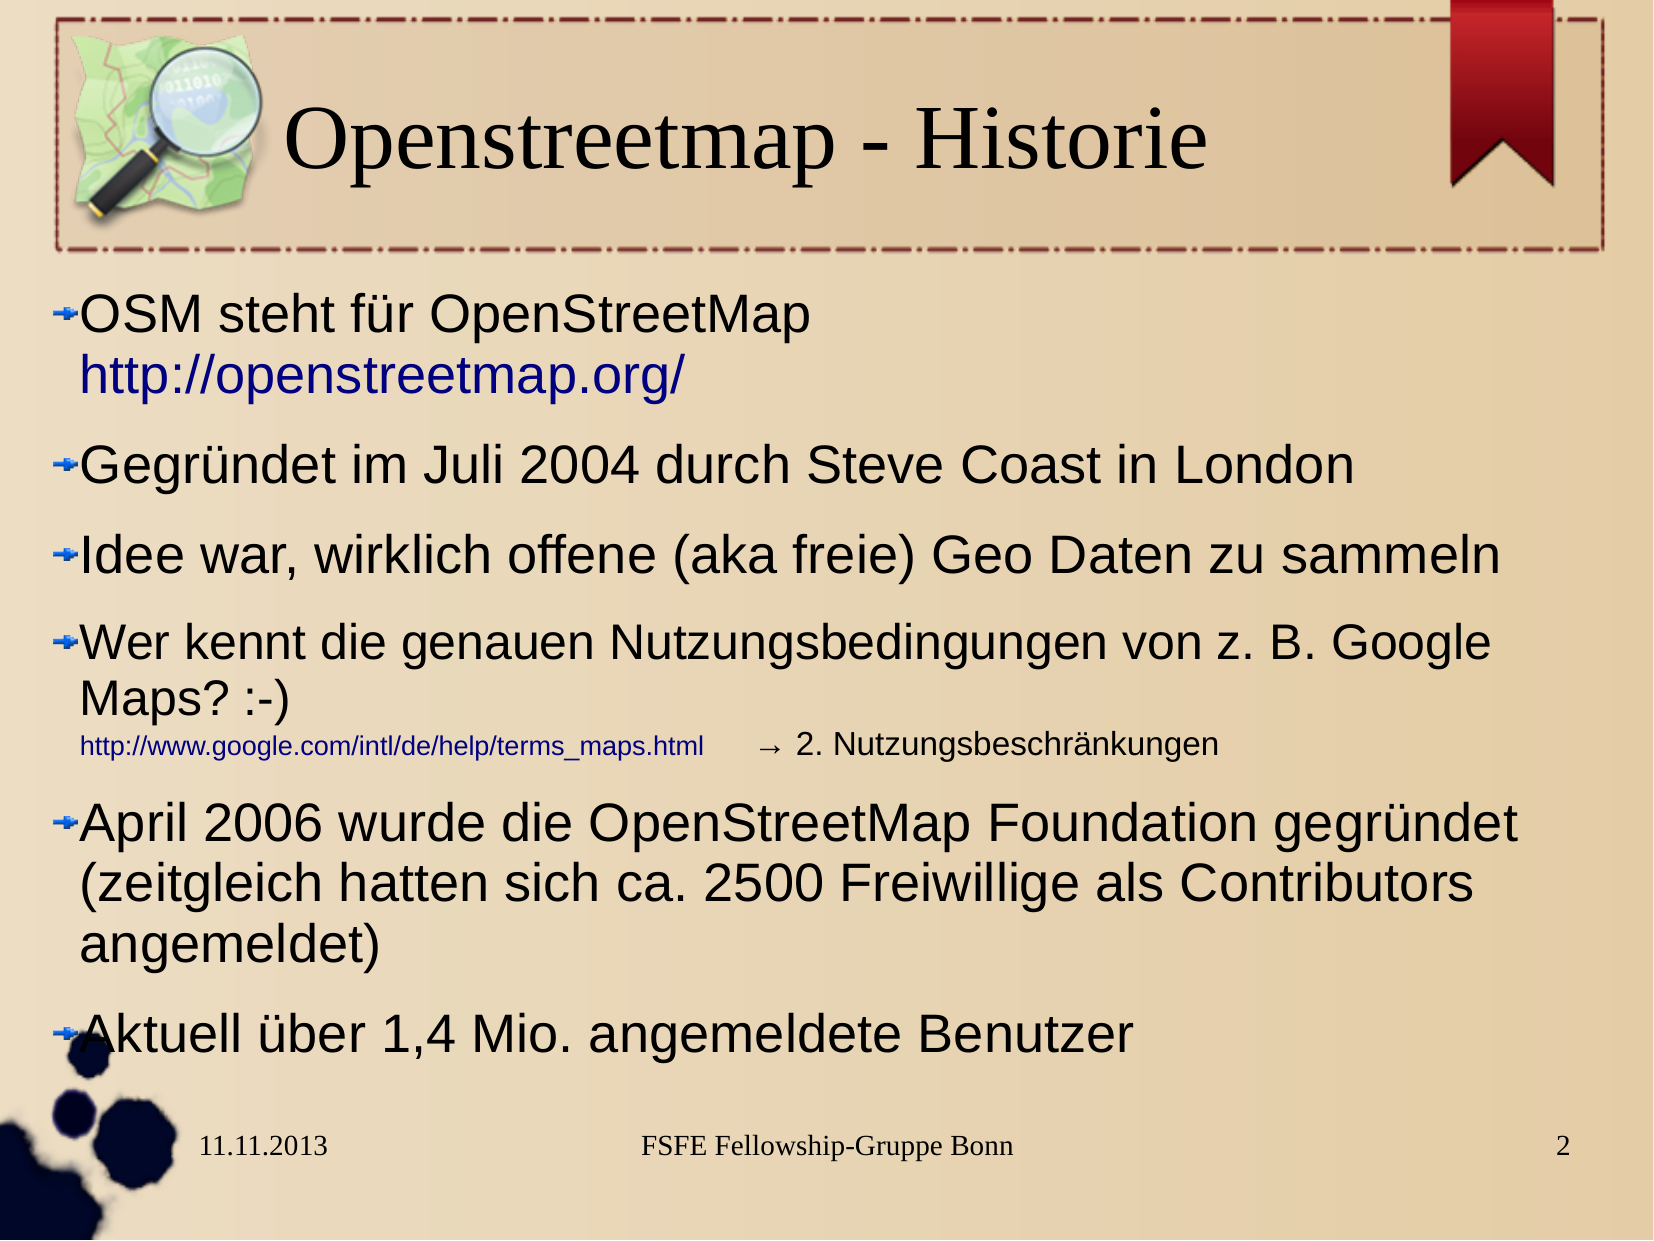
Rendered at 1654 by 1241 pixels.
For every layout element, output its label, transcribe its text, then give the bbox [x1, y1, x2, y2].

subtitle OSM steht für OpenStreetMap http://openstreetmap.org/ Gegründet im Juli 2004 durch Steve Coast in London Idee war, wirklich offene (aka freie) Geo Daten zu sammeln Wer kennt die genauen Nutzungsbedingungen von z. B. Google Maps? :-) http://www.google.com/intl/de/help/terms_maps.html → 2. Nutzungsbeschränkungen April 2006 wurde die OpenStreetMap Foundation gegründet (zeitgleich hatten sich ca. 2500 Freiwillige als Contributors angemeldet) Aktuell über 1,4 Mio. angemeldete Benutzer [47, 283, 1536, 1064]
title Openstreetmap - Historie [272, 47, 1412, 229]
picture [0, 0, 1654, 1240]
